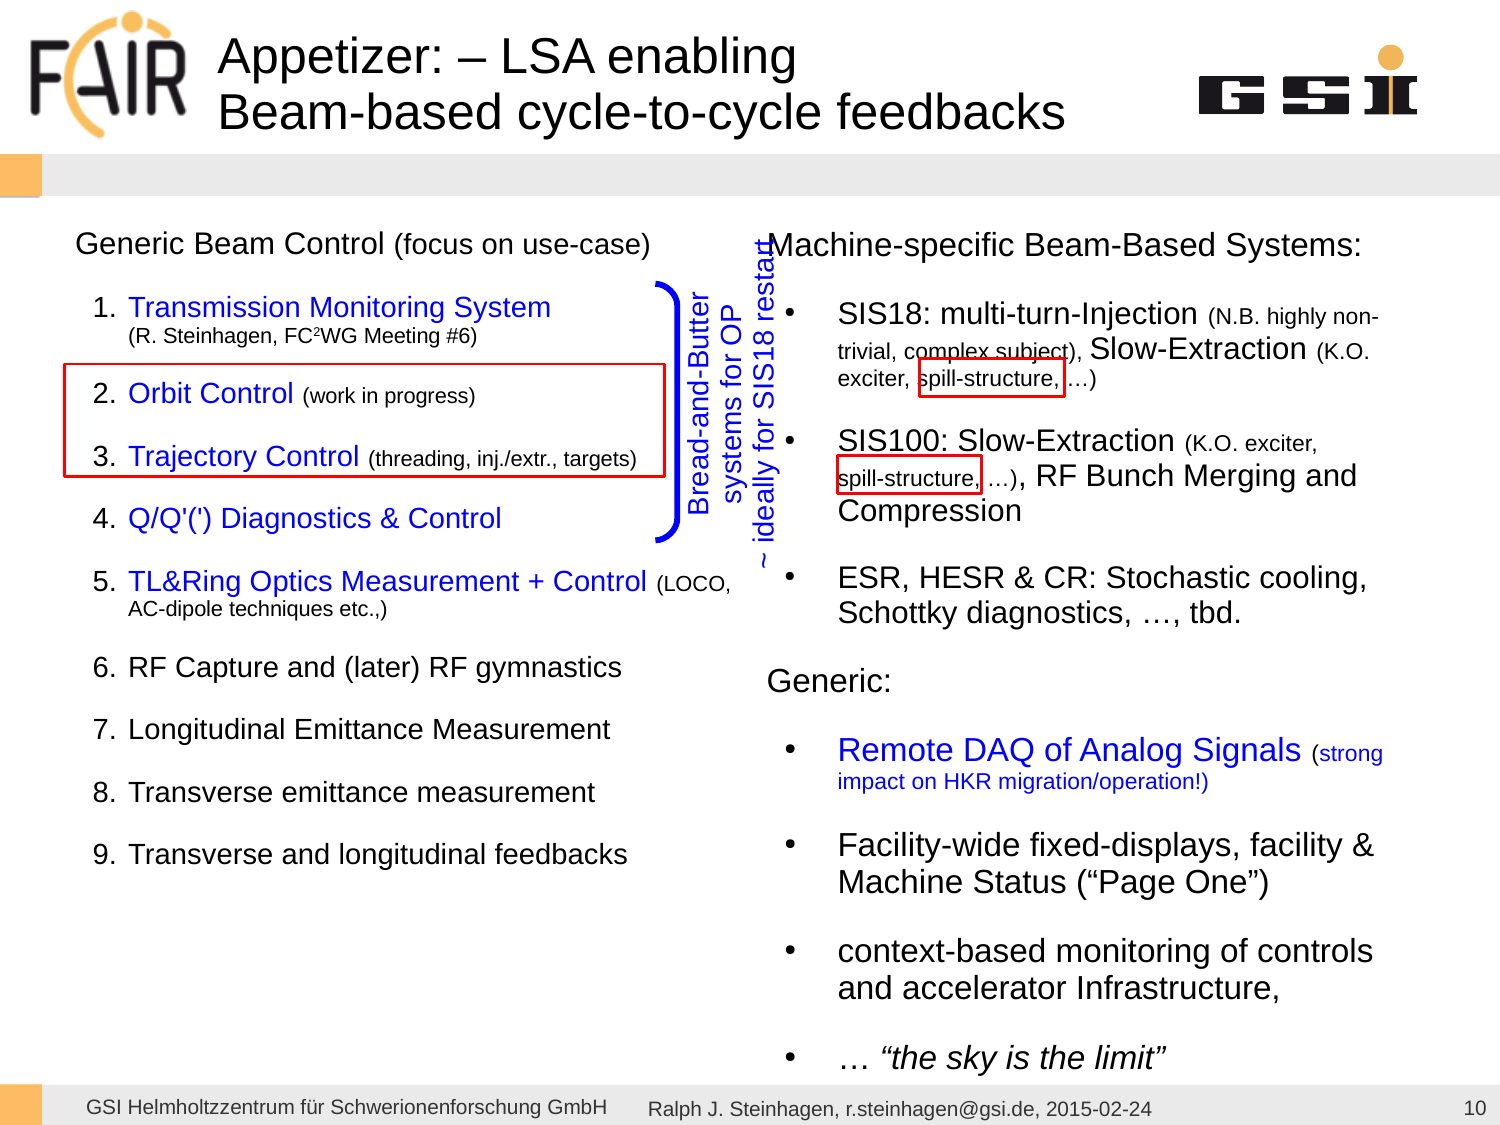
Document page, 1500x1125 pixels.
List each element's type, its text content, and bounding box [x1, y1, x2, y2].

title Appetizer: – LSA enabling Beam-based cycle-to-cycle feedbacks [217, 20, 1180, 147]
list Generic Beam Control (focus on use-case) Transmission Monitoring System (R. Steinhagen, FC2WG Meeting #6) Orbit Control (work in progress) Trajectory Control (threading, inj./extr., targets) Q/Q'(') Diagnostics & Control TL&Ring Optics Measurement + Control (LOCO, AC-dipole techniques etc.,) RF Capture and (later) RF gymnastics Longitudinal Emittance Measurement Transverse emittance measurement Transverse and longitudinal feedbacks [75, 226, 734, 1050]
picture [30, 9, 187, 141]
list Machine-specific Beam-Based Systems: SIS18: multi-turn-Injection (N.B. highly non-trivial, complex subject), Slow-Extraction (K.O. exciter, spill‑structure, …) SIS100: Slow-Extraction (K.O. exciter, spill‑structure, …), RF Bunch Merging and Compression ESR, HESR & CR: Stochastic cooling, Schottky diagnostics, …, tbd. Generic: Remote DAQ of Analog Signals (strong impact on HKR migration/operation!) Facility-wide fixed-displays, facility & Machine Status (“Page One”) context-based monitoring of controls and accelerator Infrastructure, … “the sky is the limit” [766, 226, 1426, 1050]
list Generic Beam Control (focus on use-case) Transmission Monitoring System (R. Steinhagen, FC2WG Meeting #6) Orbit Control (work in progress) Trajectory Control (threading, inj./extr., targets) Q/Q'(') Diagnostics & Control TL&Ring Optics Measurement + Control (LOCO, AC-dipole techniques etc.,) RF Capture and (later) RF gymnastics Longitudinal Emittance Measurement Transverse emittance measurement Transverse and longitudinal feedbacks [75, 365, 663, 475]
text_box Bread-and-Butter systems for OP ~ ideally for SIS18 restart [674, 224, 788, 584]
picture [1197, 42, 1419, 117]
